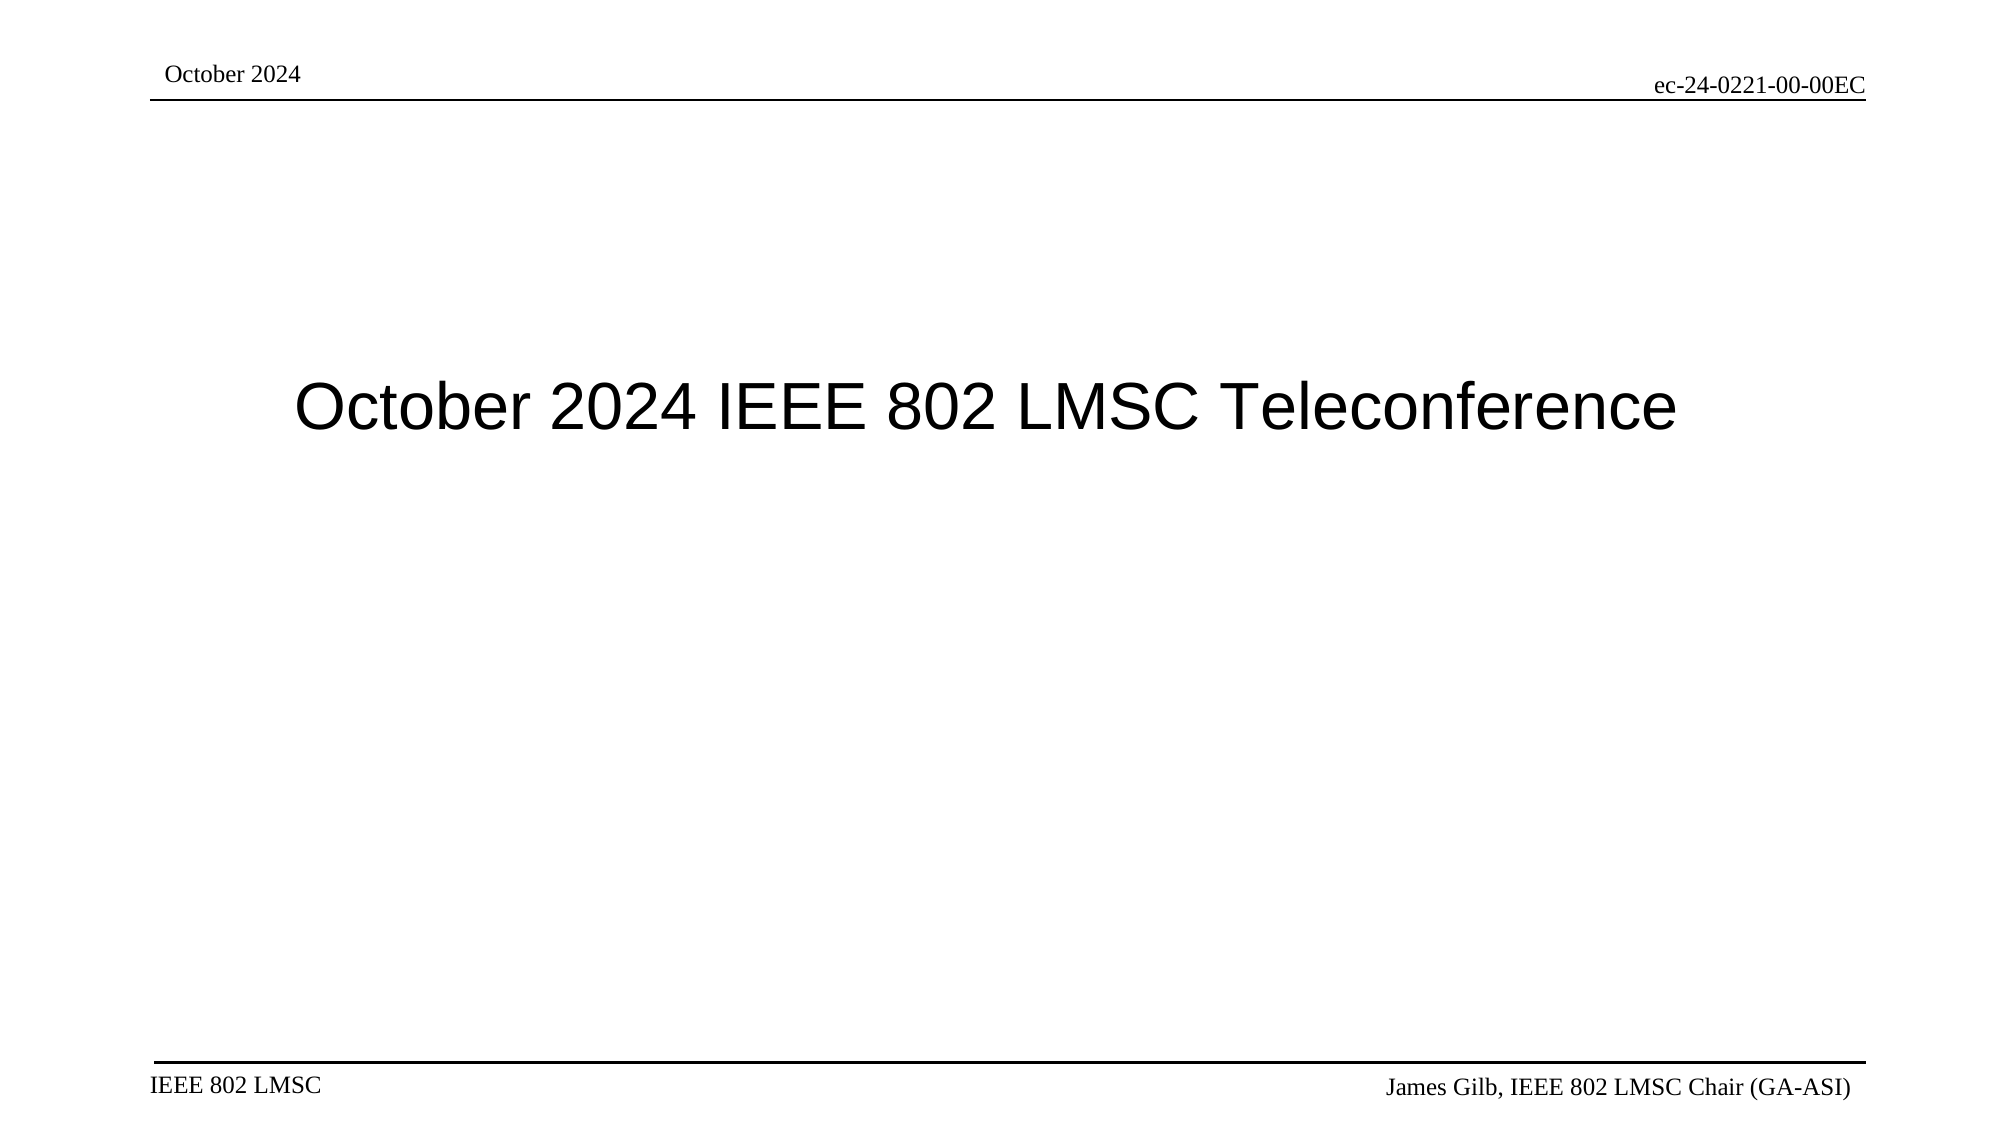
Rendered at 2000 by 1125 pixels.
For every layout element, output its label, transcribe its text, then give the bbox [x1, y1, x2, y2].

subtitle October 2024 IEEE 802 LMSC Teleconference [112, 112, 1863, 693]
